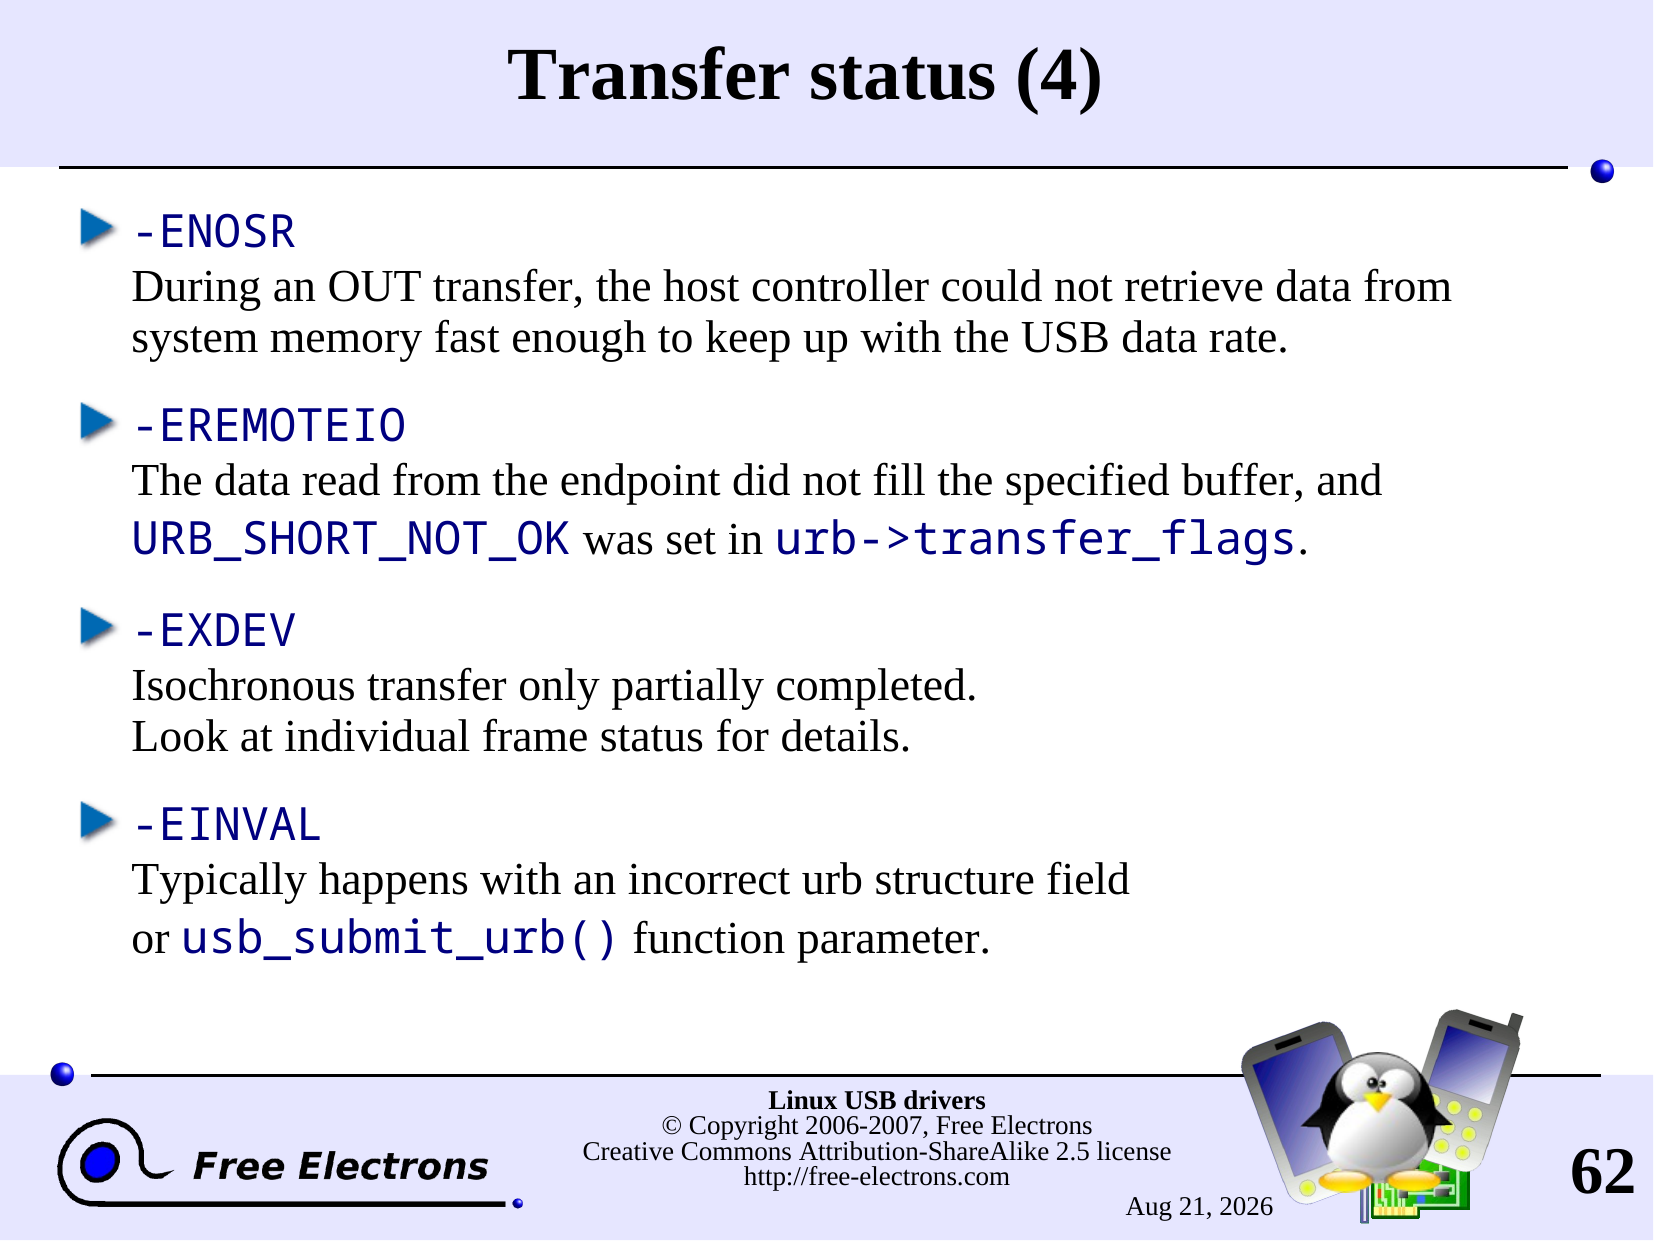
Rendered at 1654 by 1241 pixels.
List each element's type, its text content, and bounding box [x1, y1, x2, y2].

list -ENOSR During an OUT transfer, the host controller could not retrieve data from system memory fast enough to keep up with the USB data rate. -EREMOTEIO The data read from the endpoint did not fill the specified buffer, and URB_SHORT_NOT_OK was set in urb->transfer_flags. -EXDEV Isochronous transfer only partially completed. Look at individual frame status for details. -EINVAL Typically happens with an incorrect urb structure field or usb_submit_urb() function parameter. [60, 198, 1590, 1049]
picture [50, 1107, 527, 1216]
title Transfer status (4) [60, 25, 1551, 124]
picture [1225, 1049, 1527, 1241]
